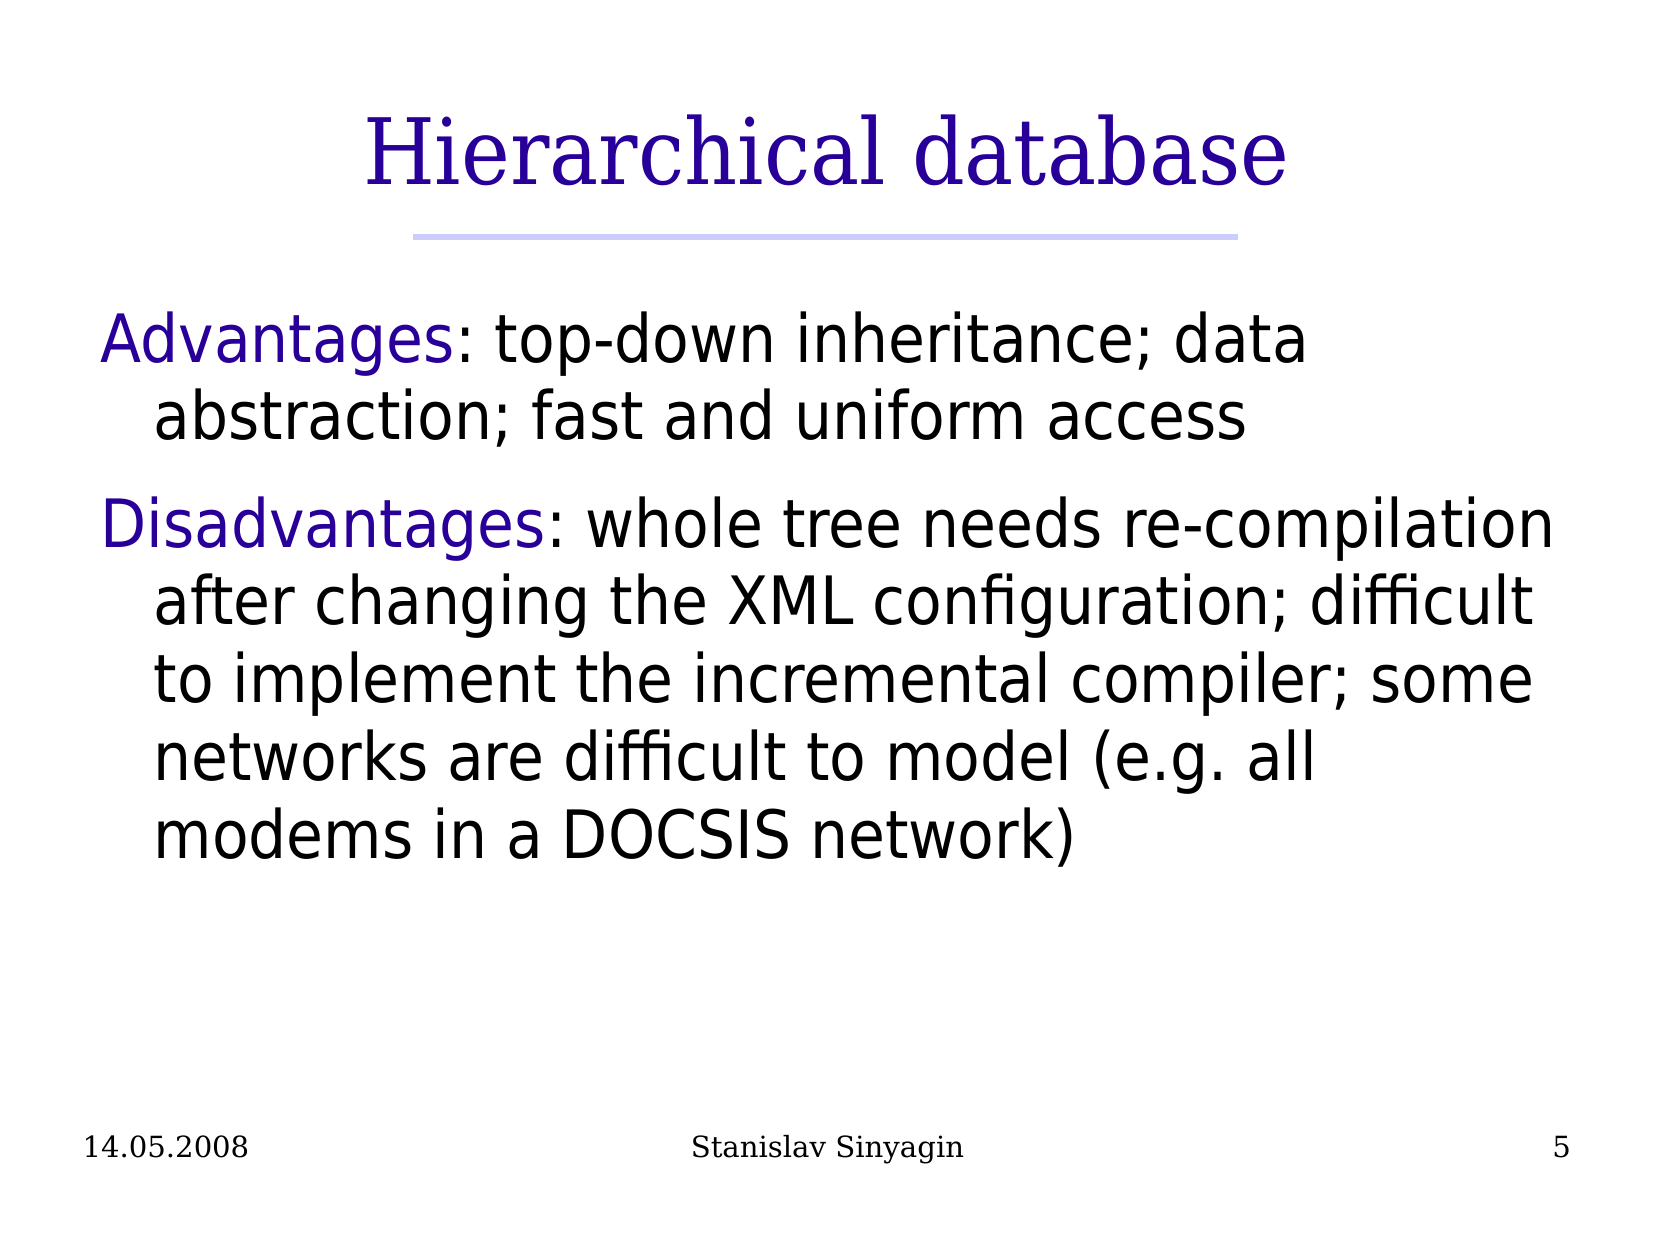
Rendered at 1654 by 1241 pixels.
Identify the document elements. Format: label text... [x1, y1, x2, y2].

list Advantages: top-down inheritance; data abstraction; fast and uniform access Disadvantages: whole tree needs re-compilation after changing the XML configuration; difficult to implement the incremental compiler; some networks are difficult to model (e.g. all modems in a DOCSIS network) [82, 300, 1571, 1109]
title Hierarchical database [82, 49, 1571, 257]
